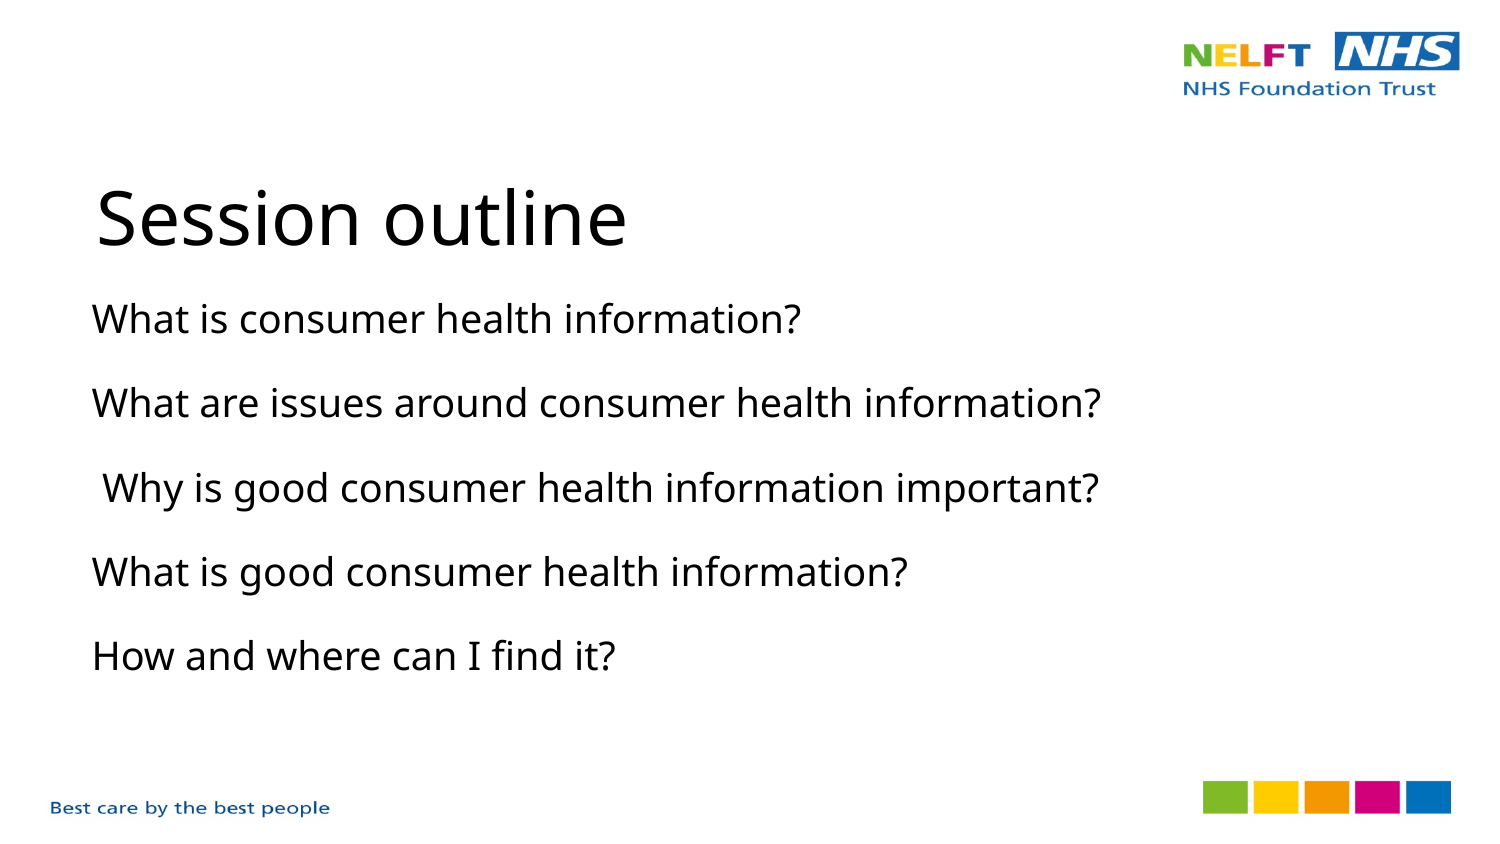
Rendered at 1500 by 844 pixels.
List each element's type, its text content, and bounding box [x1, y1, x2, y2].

list What is consumer health information? What are issues around consumer health information? Why is good consumer health information important? What is good consumer health information? How and where can I find it? [76, 291, 1317, 696]
title Session outline [81, 162, 1322, 263]
